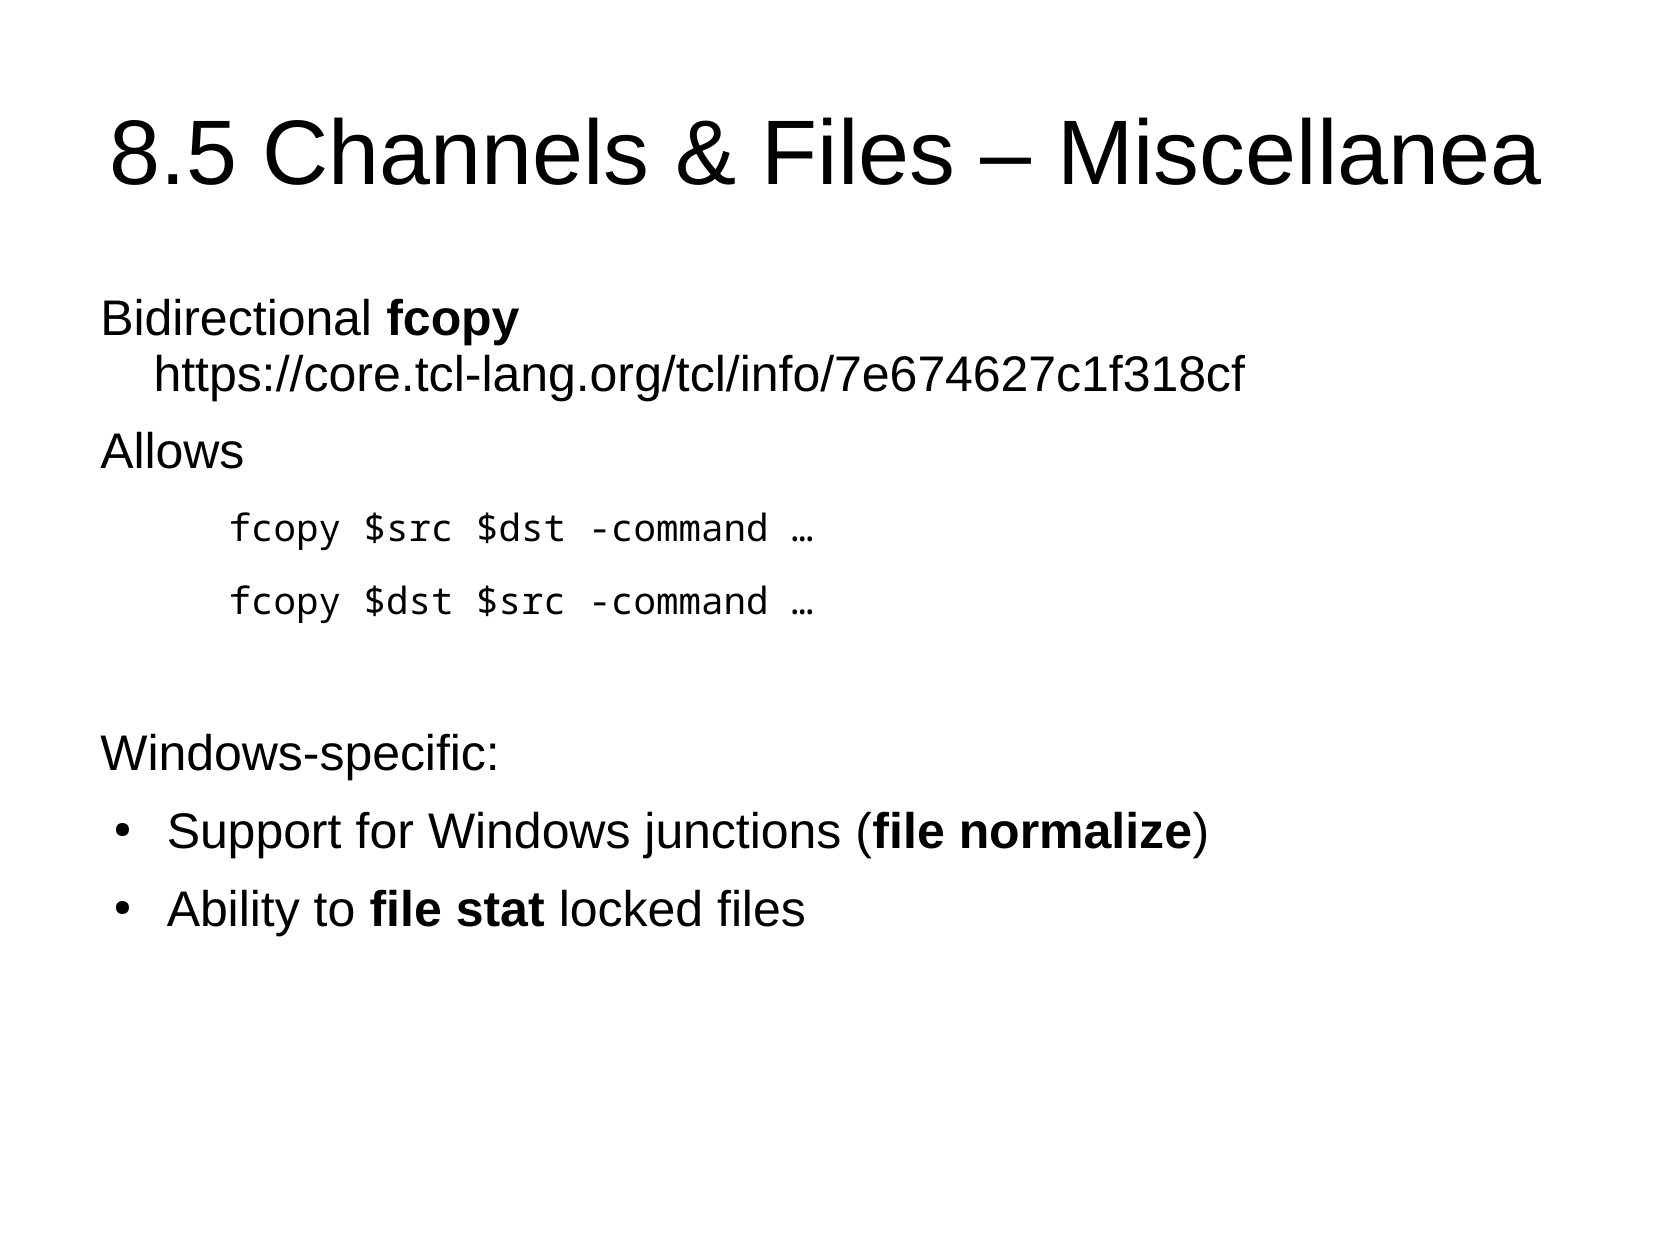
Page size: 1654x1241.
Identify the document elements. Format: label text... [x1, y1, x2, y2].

title 8.5 Channels & Files – Miscellanea [82, 56, 1571, 250]
list Bidirectional fcopy https://core.tcl-lang.org/tcl/info/7e674627c1f318cf Allows fcopy $src $dst -command … fcopy $dst $src -command … Windows-specific: Support for Windows junctions (file normalize) Ability to file stat locked files [82, 290, 1571, 1201]
